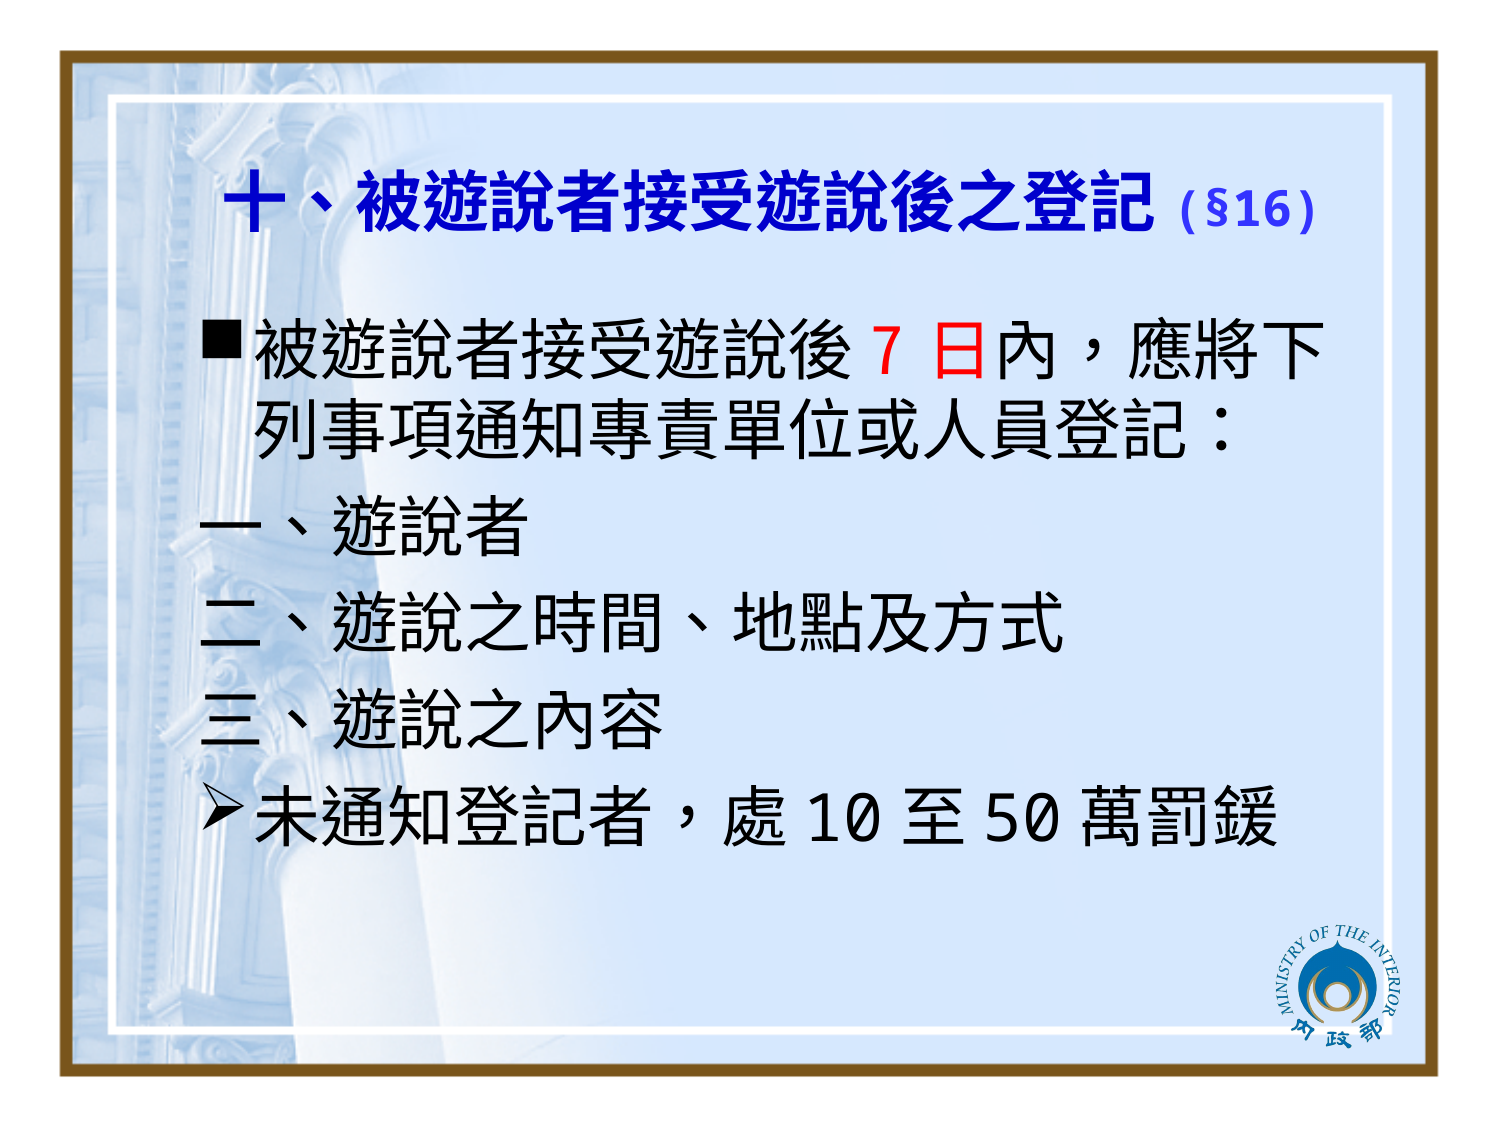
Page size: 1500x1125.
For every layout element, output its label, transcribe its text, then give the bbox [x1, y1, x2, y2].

list 被遊說者接受遊說後7日內，應將下列事項通知專責單位或人員登記： 一、遊說者 二、遊說之時間、地點及方式 三、遊說之內容 未通知登記者，處10至50萬罰鍰 [183, 299, 1350, 938]
picture [0, 0, 1500, 1125]
title 十、被遊說者接受遊說後之登記(§16) [194, 125, 1350, 276]
